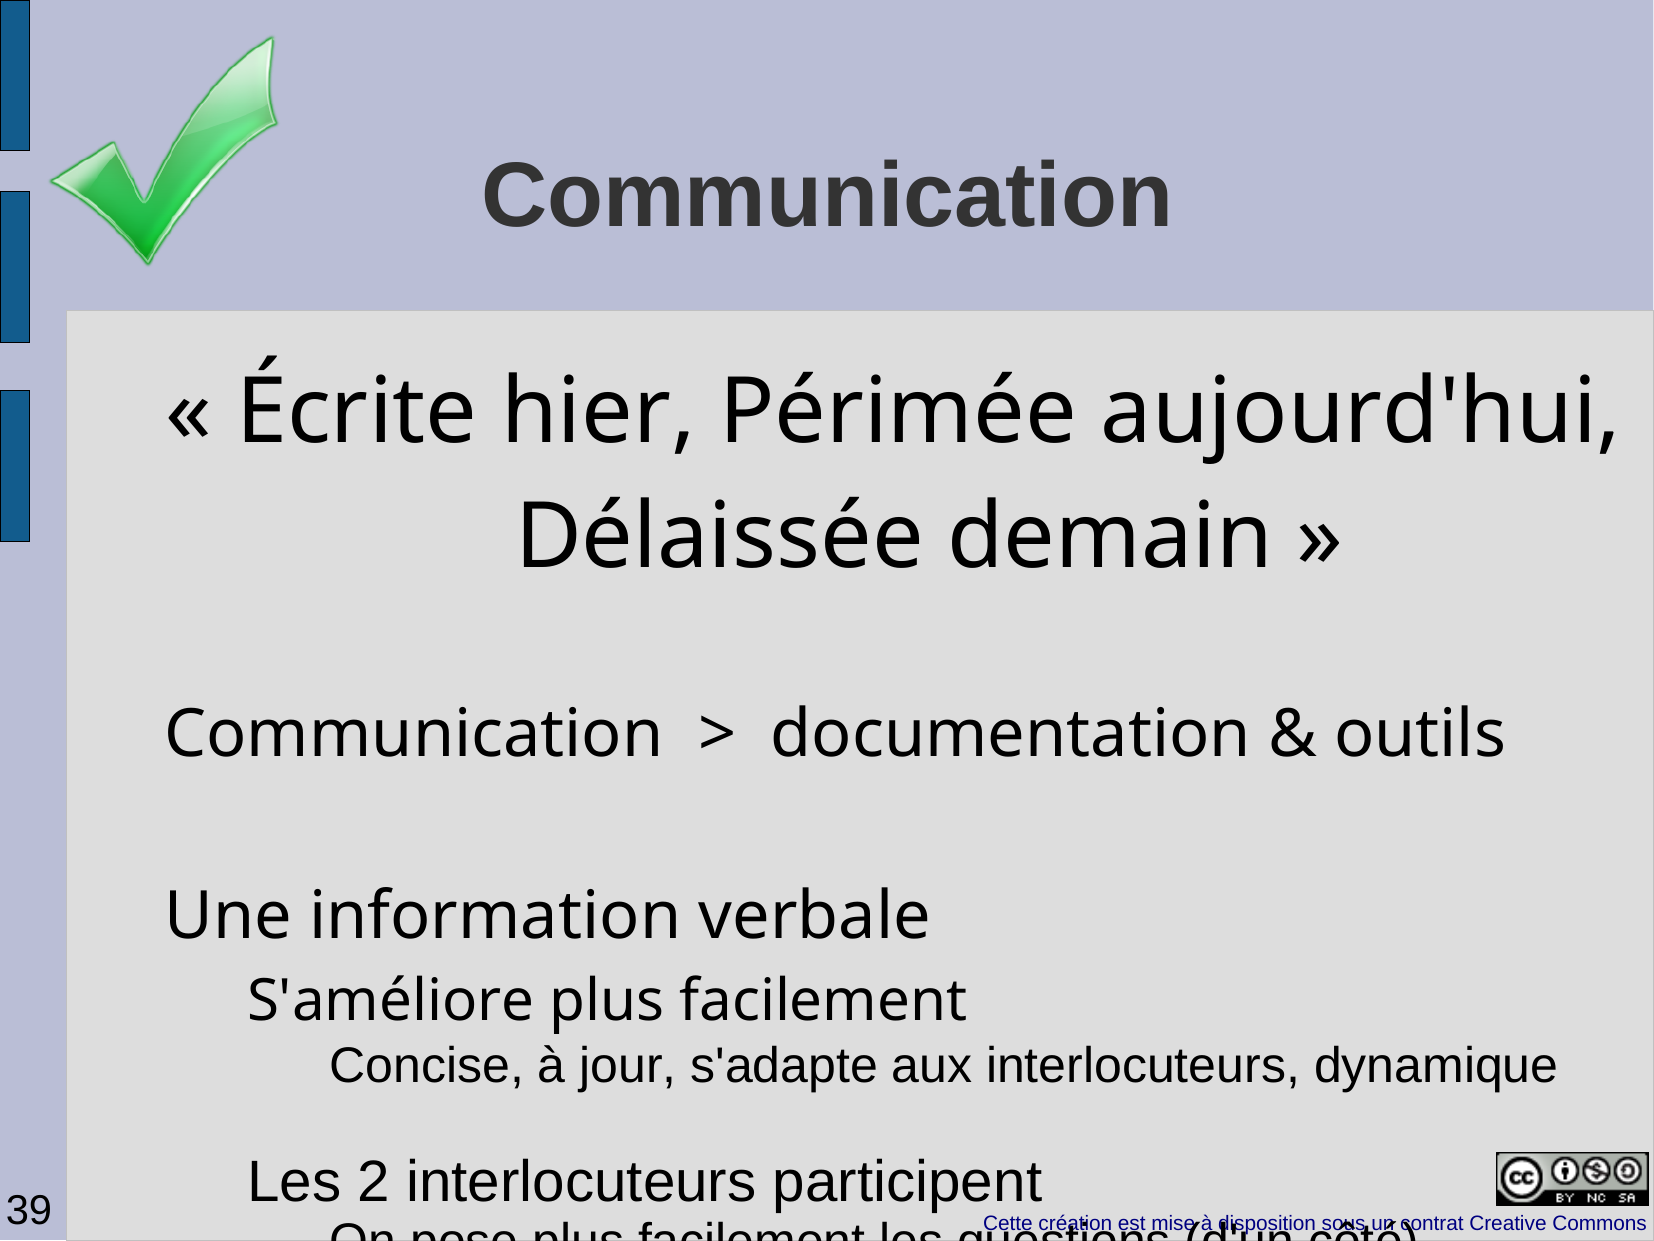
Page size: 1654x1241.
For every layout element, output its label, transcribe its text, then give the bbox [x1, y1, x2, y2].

picture [1496, 1152, 1649, 1206]
title Communication [121, 91, 1534, 299]
list « Écrite hier, Périmée aujourd'hui, Délaissée demain » Communication > documentation & outils Une information verbale S'améliore plus facilement Concise, à jour, s'adapte aux interlocuteurs, dynamique Les 2 interlocuteurs participent On pose plus facilement les questions (d'un côté) On hésite toujours à dire des bêtises (de l'autre) [152, 344, 1625, 1176]
picture [41, 29, 284, 272]
